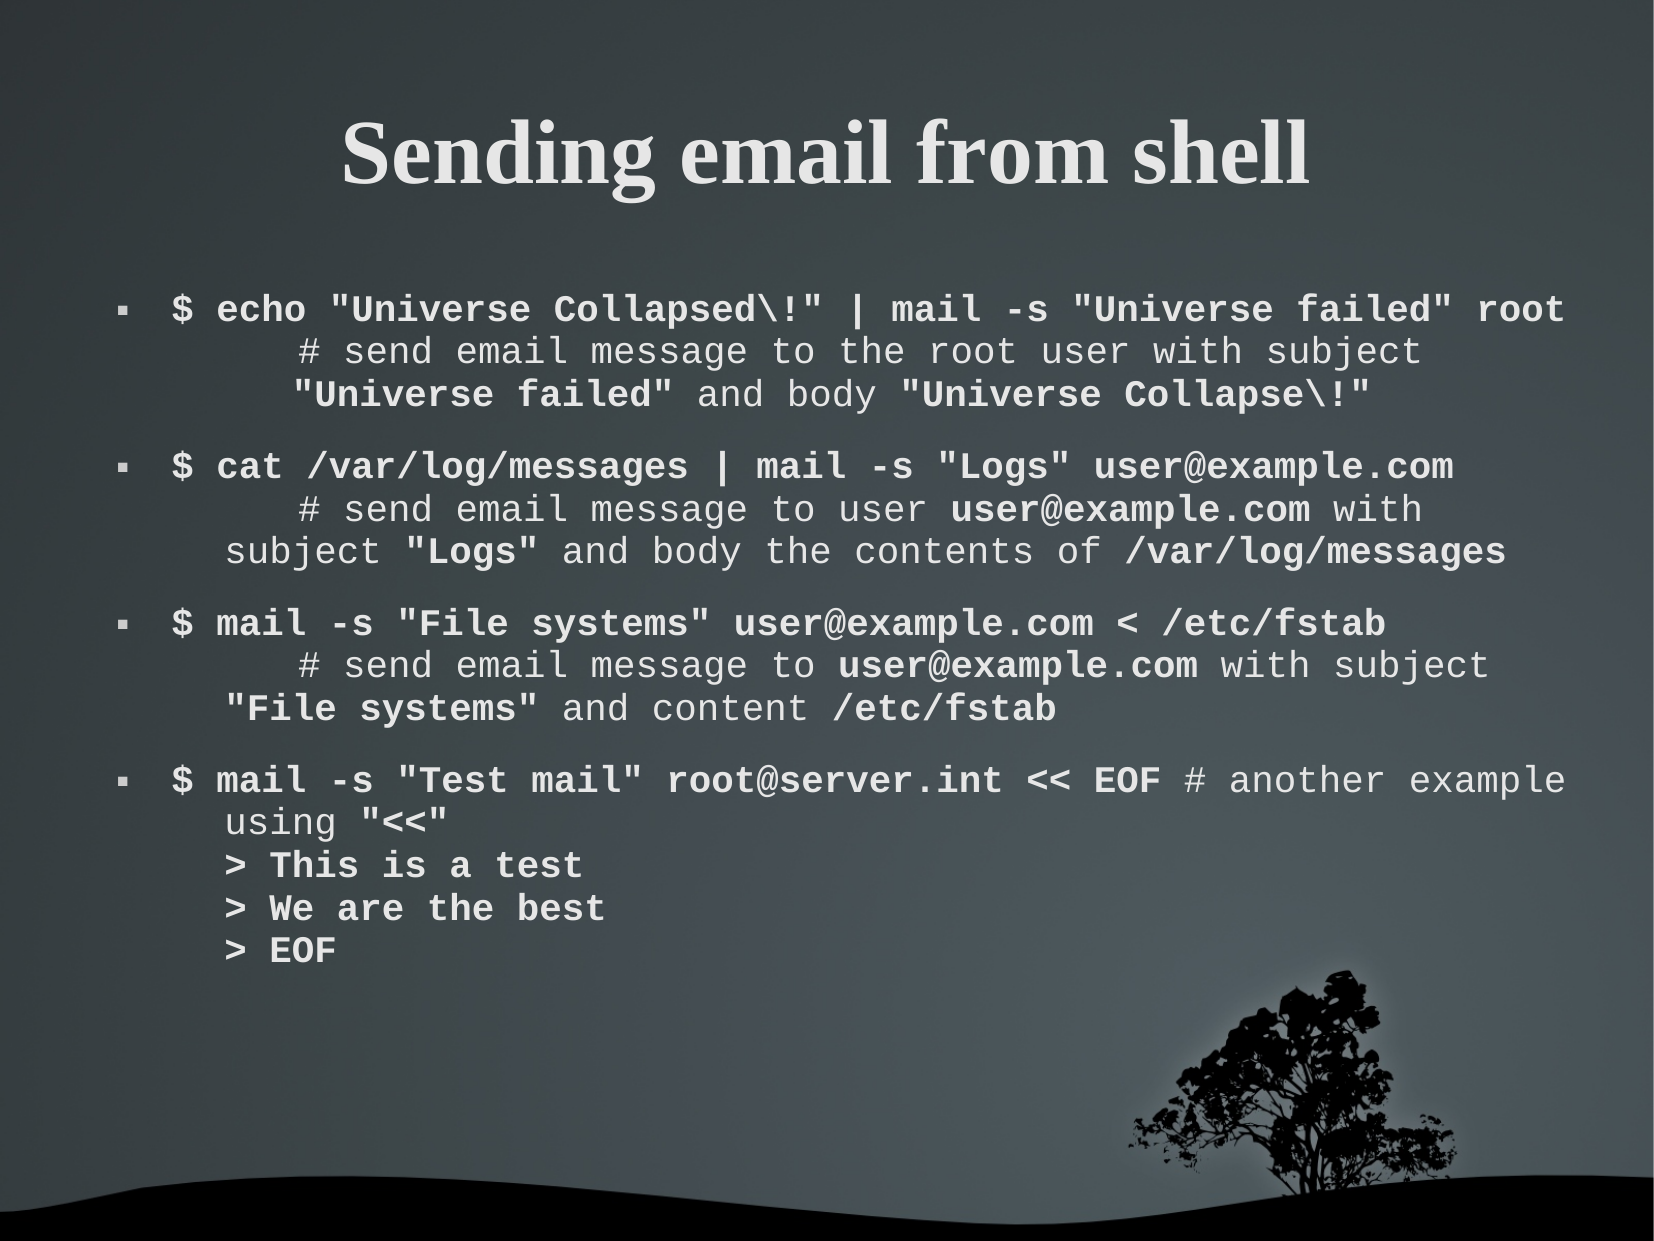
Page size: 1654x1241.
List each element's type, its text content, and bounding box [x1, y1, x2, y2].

picture [0, 0, 1654, 1241]
title Sending email from shell [82, 33, 1571, 273]
list $ echo "Universe Collapsed\!" | mail -s "Universe failed" root # send email message to the root user with subject "Universe failed" and body "Universe Collapse\!" $ cat /var/log/messages | mail -s "Logs" user@example.com # send email message to user user@example.com with subject "Logs" and body the contents of /var/log/messages $ mail -s "File systems" user@example.com < /etc/fstab # send email message to user@example.com with subject "File systems" and content /etc/fstab $ mail -s "Test mail" root@server.int << EOF # another example using "<<" > This is a test > We are the best > EOF [82, 290, 1571, 1227]
